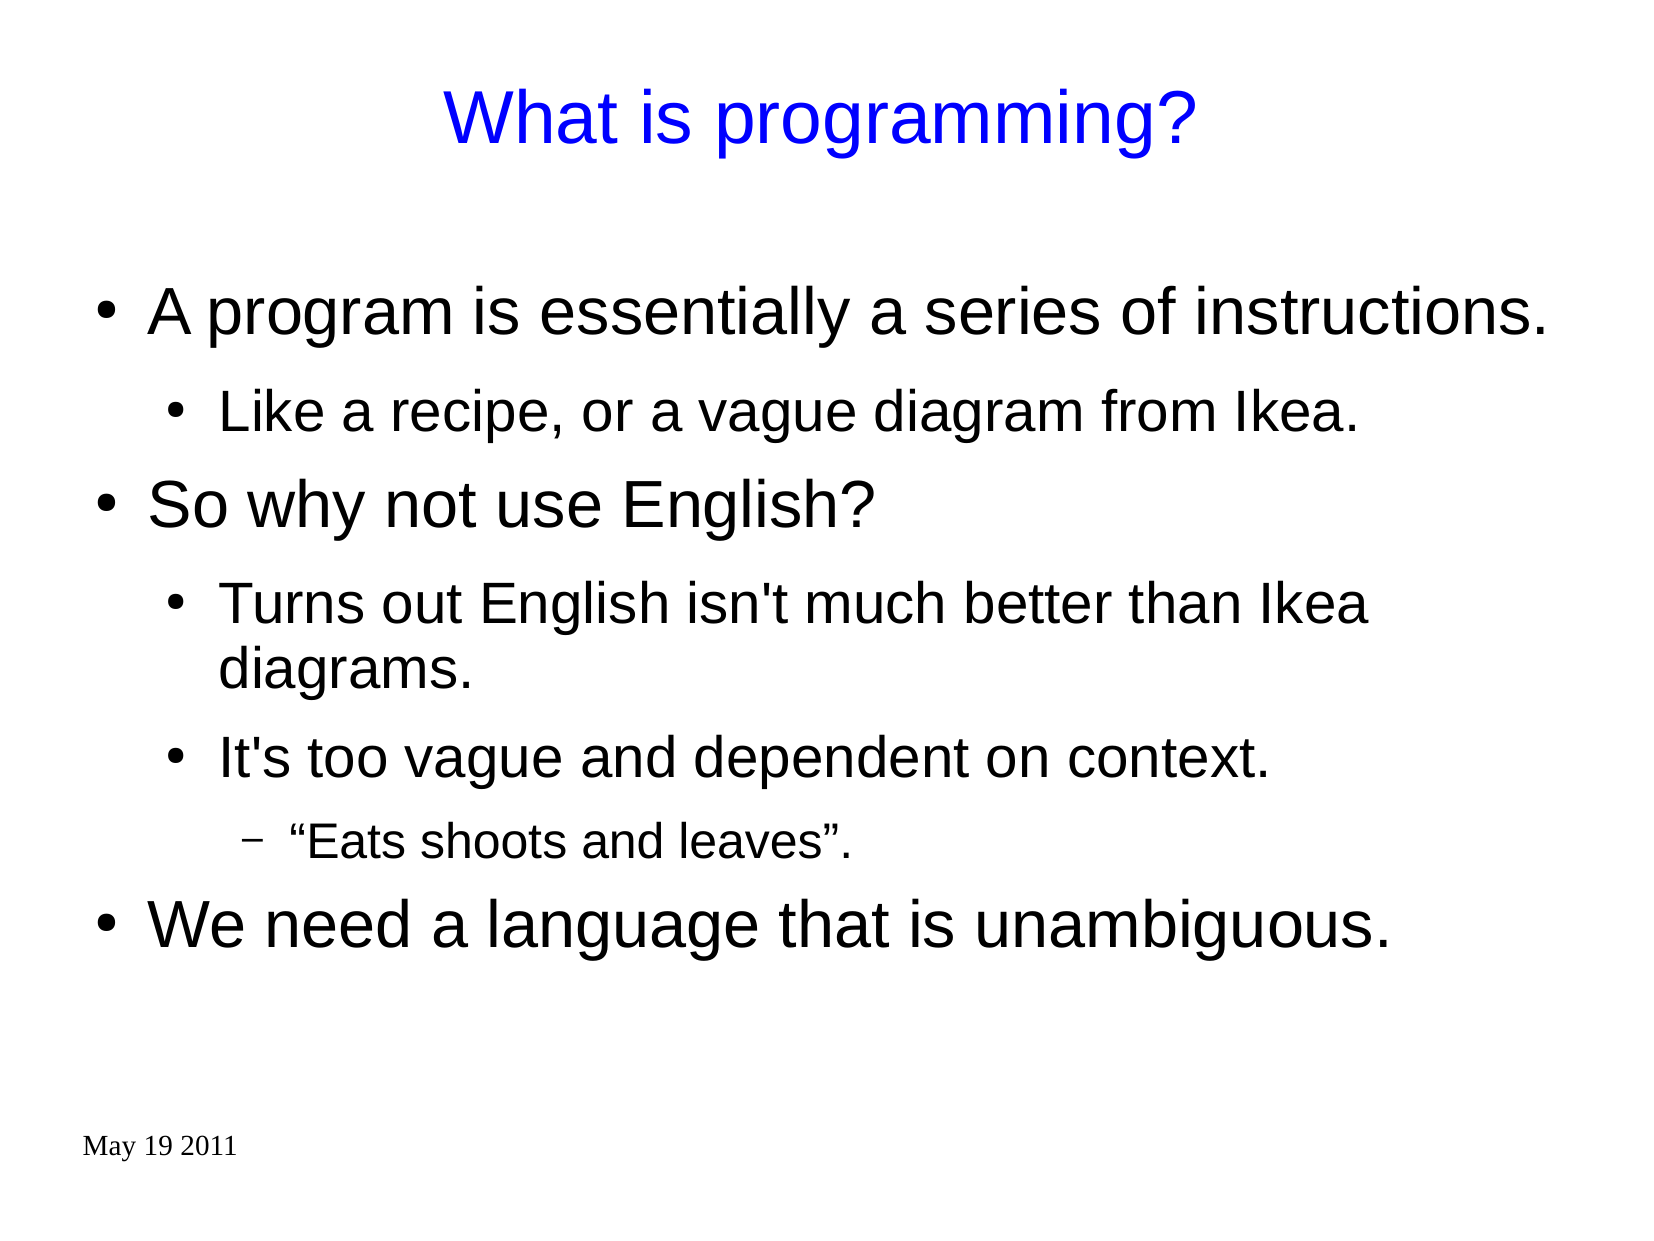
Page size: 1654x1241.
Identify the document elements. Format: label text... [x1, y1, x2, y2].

title What is programming? [76, 58, 1565, 178]
list A program is essentially a series of instructions. Like a recipe, or a vague diagram from Ikea. So why not use English? Turns out English isn't much better than Ikea diagrams. It's too vague and dependent on context. “Eats shoots and leaves”. We need a language that is unambiguous. [76, 274, 1565, 1093]
